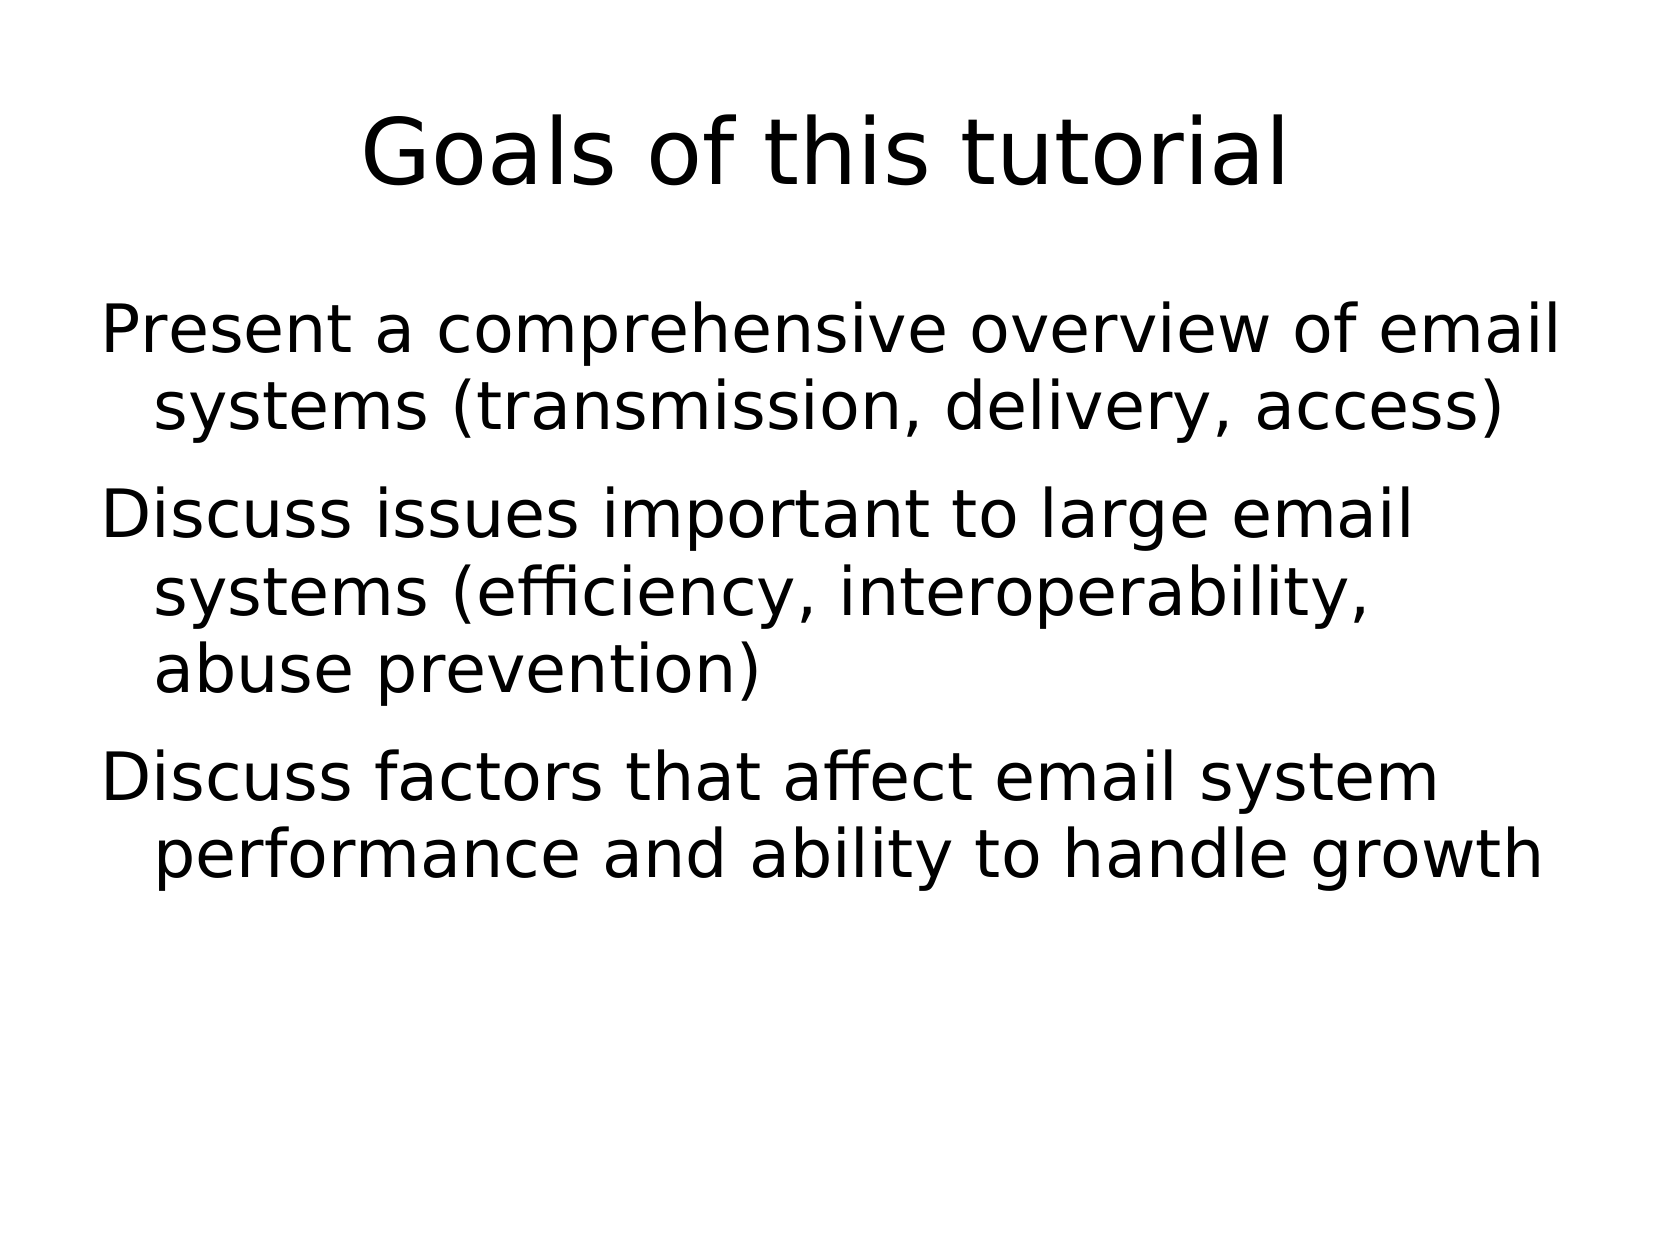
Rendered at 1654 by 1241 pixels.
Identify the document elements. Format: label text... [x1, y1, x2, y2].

list Present a comprehensive overview of email systems (transmission, delivery, access) Discuss issues important to large email systems (efficiency, interoperability, abuse prevention) Discuss factors that affect email system performance and ability to handle growth [82, 290, 1571, 1094]
title Goals of this tutorial [82, 49, 1571, 257]
